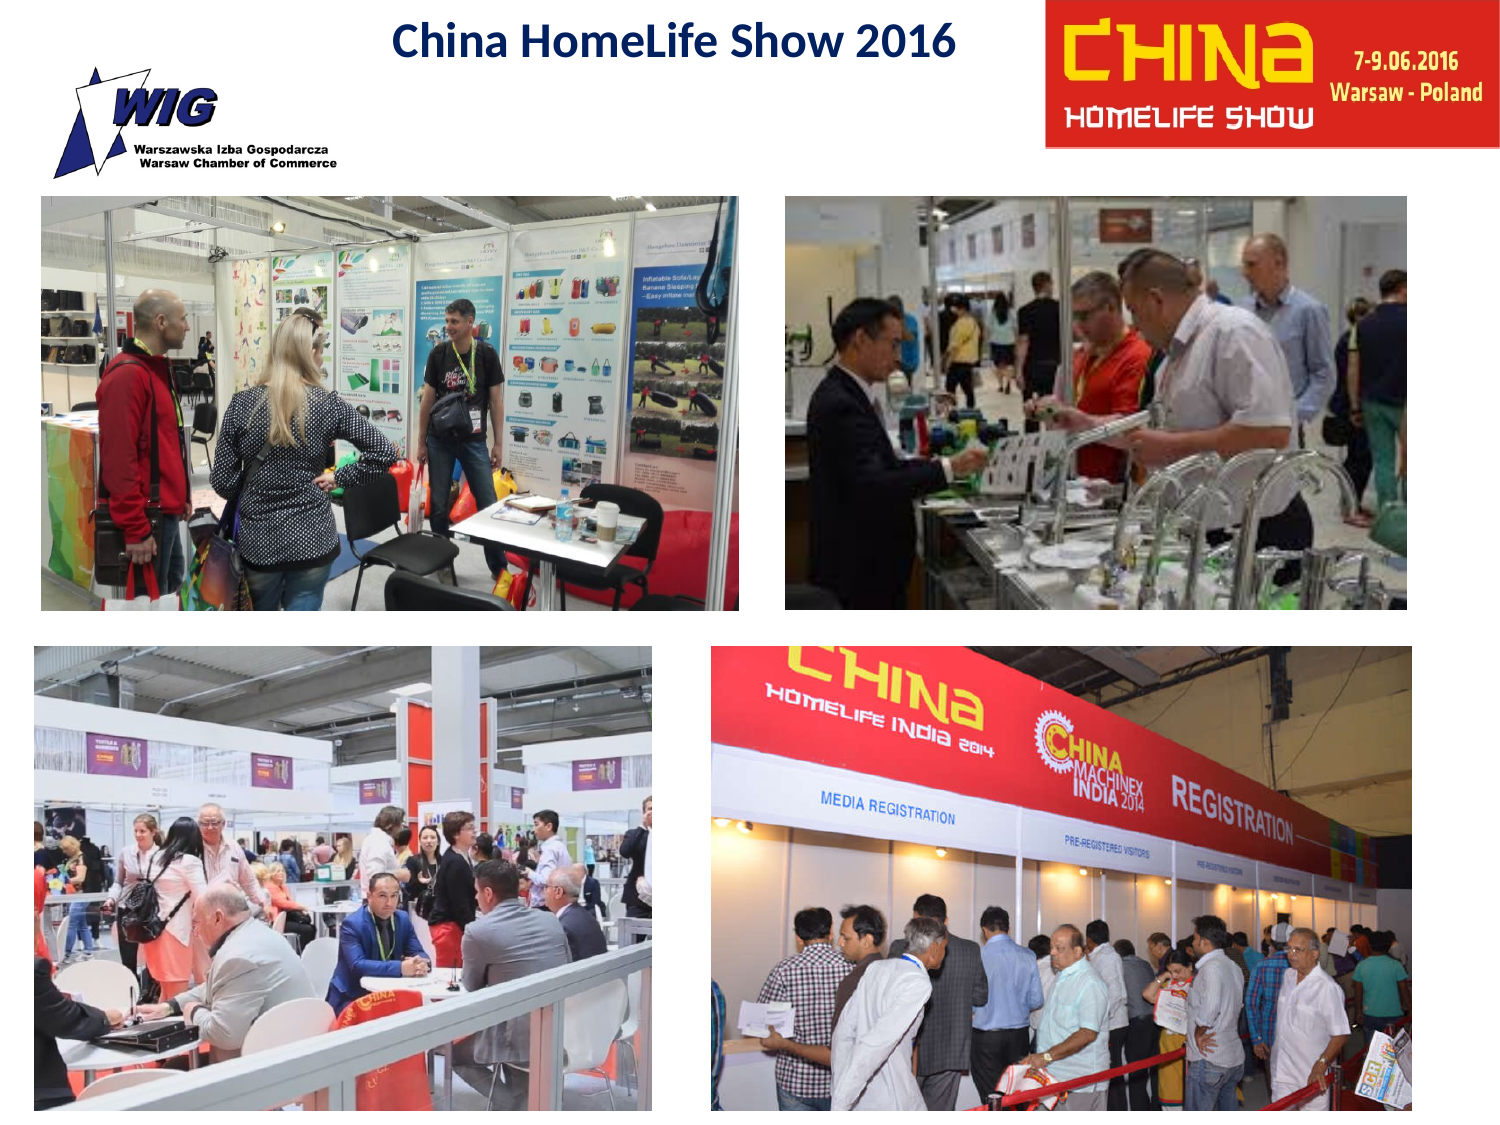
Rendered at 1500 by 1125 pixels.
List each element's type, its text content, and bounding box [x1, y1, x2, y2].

picture [711, 646, 1412, 1111]
picture [34, 646, 652, 1111]
title China HomeLife Show 2016 [0, 0, 1350, 188]
picture [41, 196, 739, 611]
picture [785, 196, 1407, 610]
picture [1045, 0, 1500, 149]
